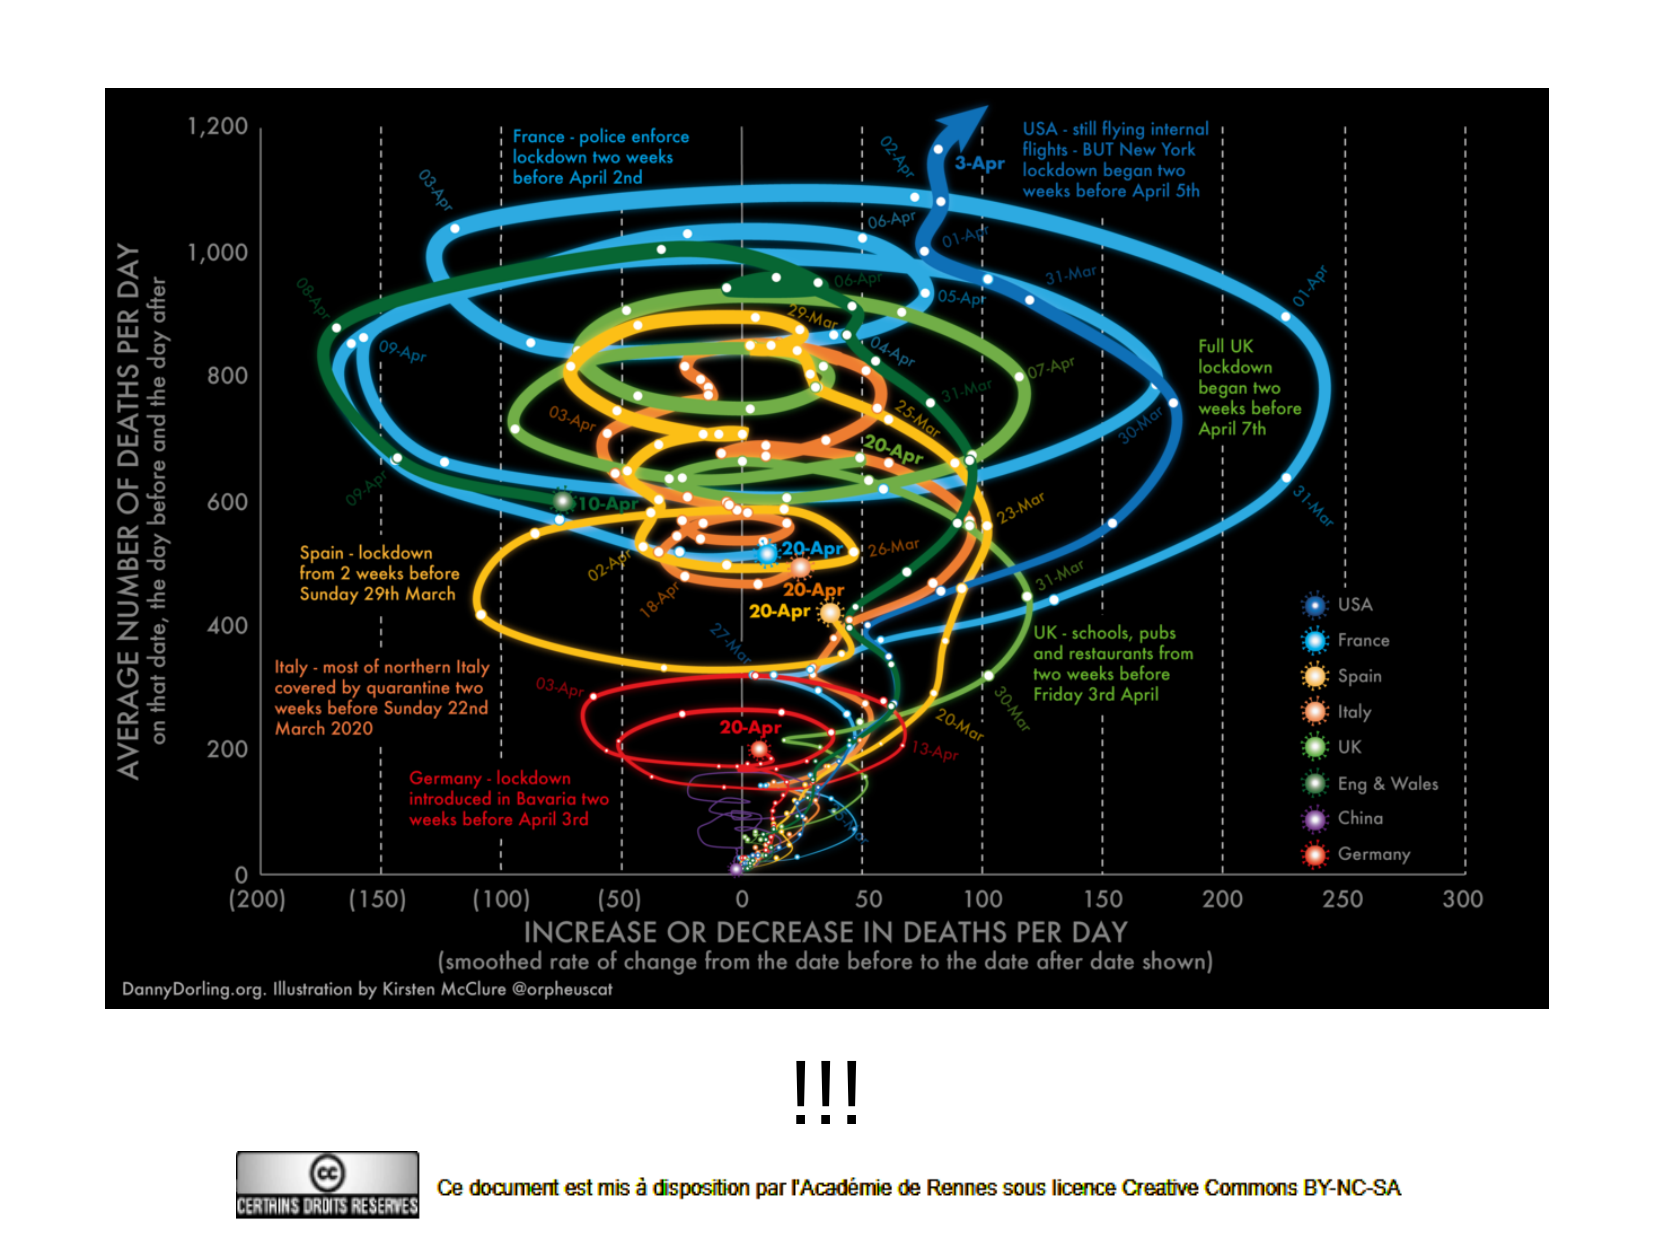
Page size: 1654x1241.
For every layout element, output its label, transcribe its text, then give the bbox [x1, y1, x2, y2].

picture [236, 1151, 1418, 1228]
title !!! [82, 1033, 1571, 1152]
picture [105, 88, 1549, 1009]
